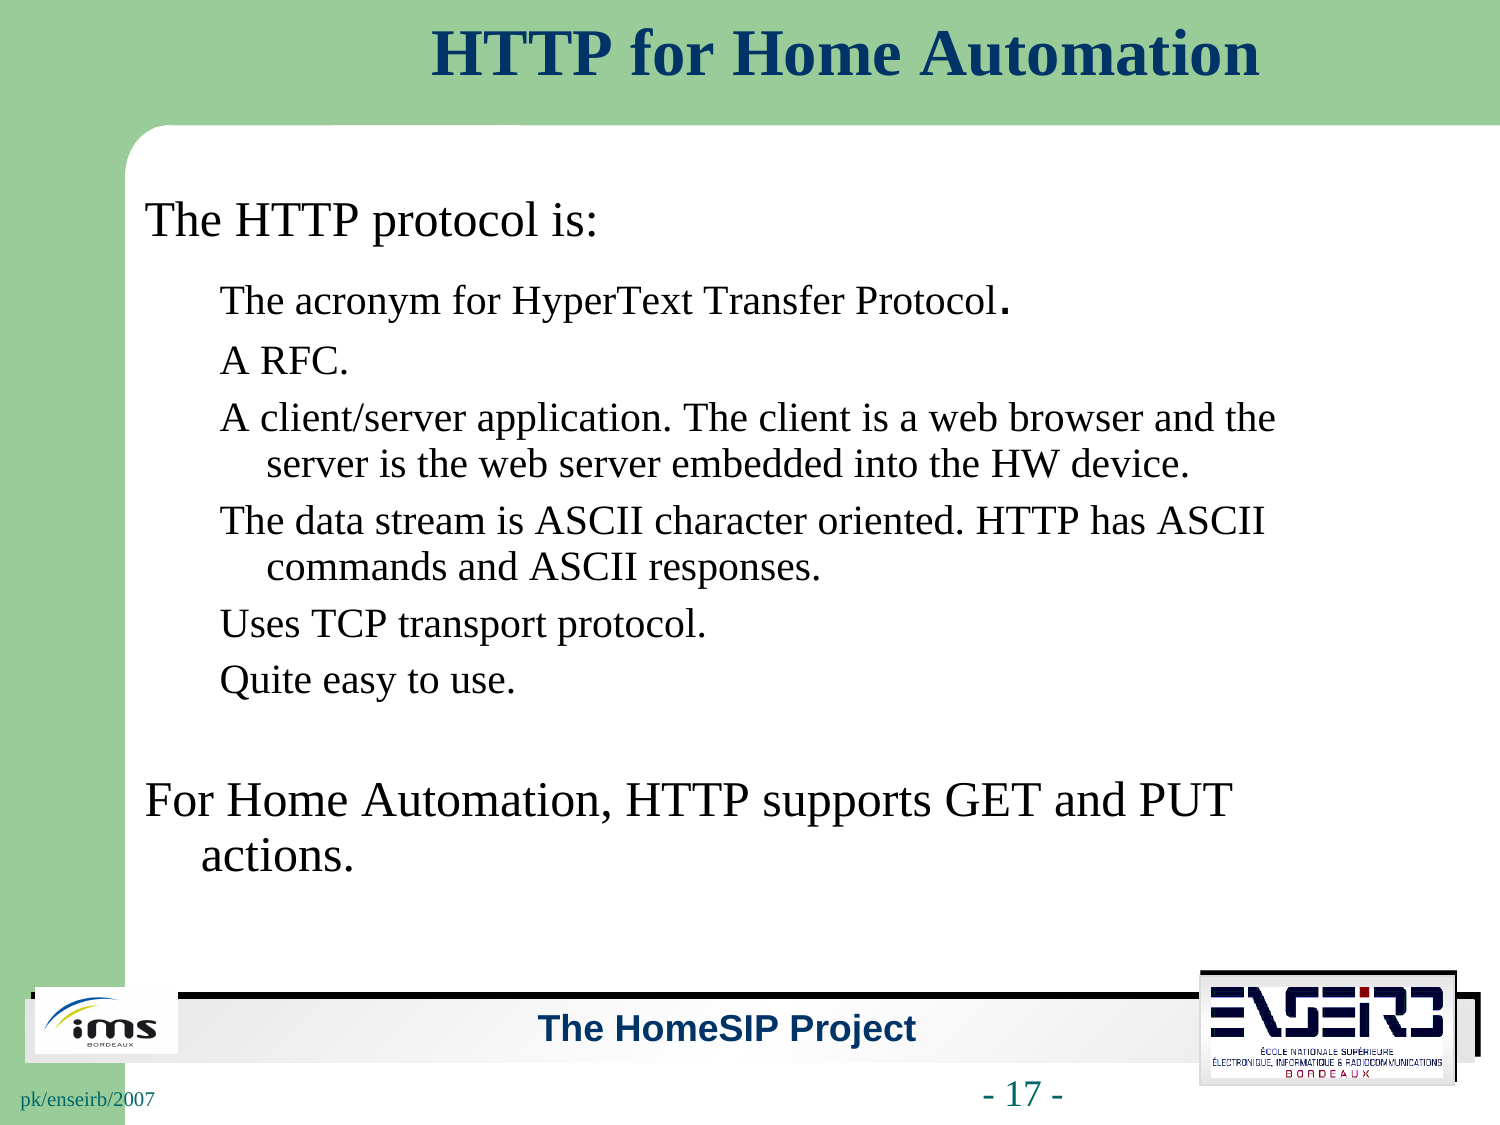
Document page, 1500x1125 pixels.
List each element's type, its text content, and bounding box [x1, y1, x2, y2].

picture [35, 987, 178, 1054]
text_box The HTTP protocol is: The acronym for HyperText Transfer Protocol. A RFC. A client/server application. The client is a web browser and the server is the web server embedded into the HW device. The data stream is ASCII character oriented. HTTP has ASCII commands and ASCII responses. Uses TCP transport protocol. Quite easy to use. For Home Automation, HTTP supports GET and PUT actions. [129, 184, 1392, 796]
picture [1211, 987, 1443, 1078]
text_box HTTP for Home Automation [246, 8, 1447, 99]
